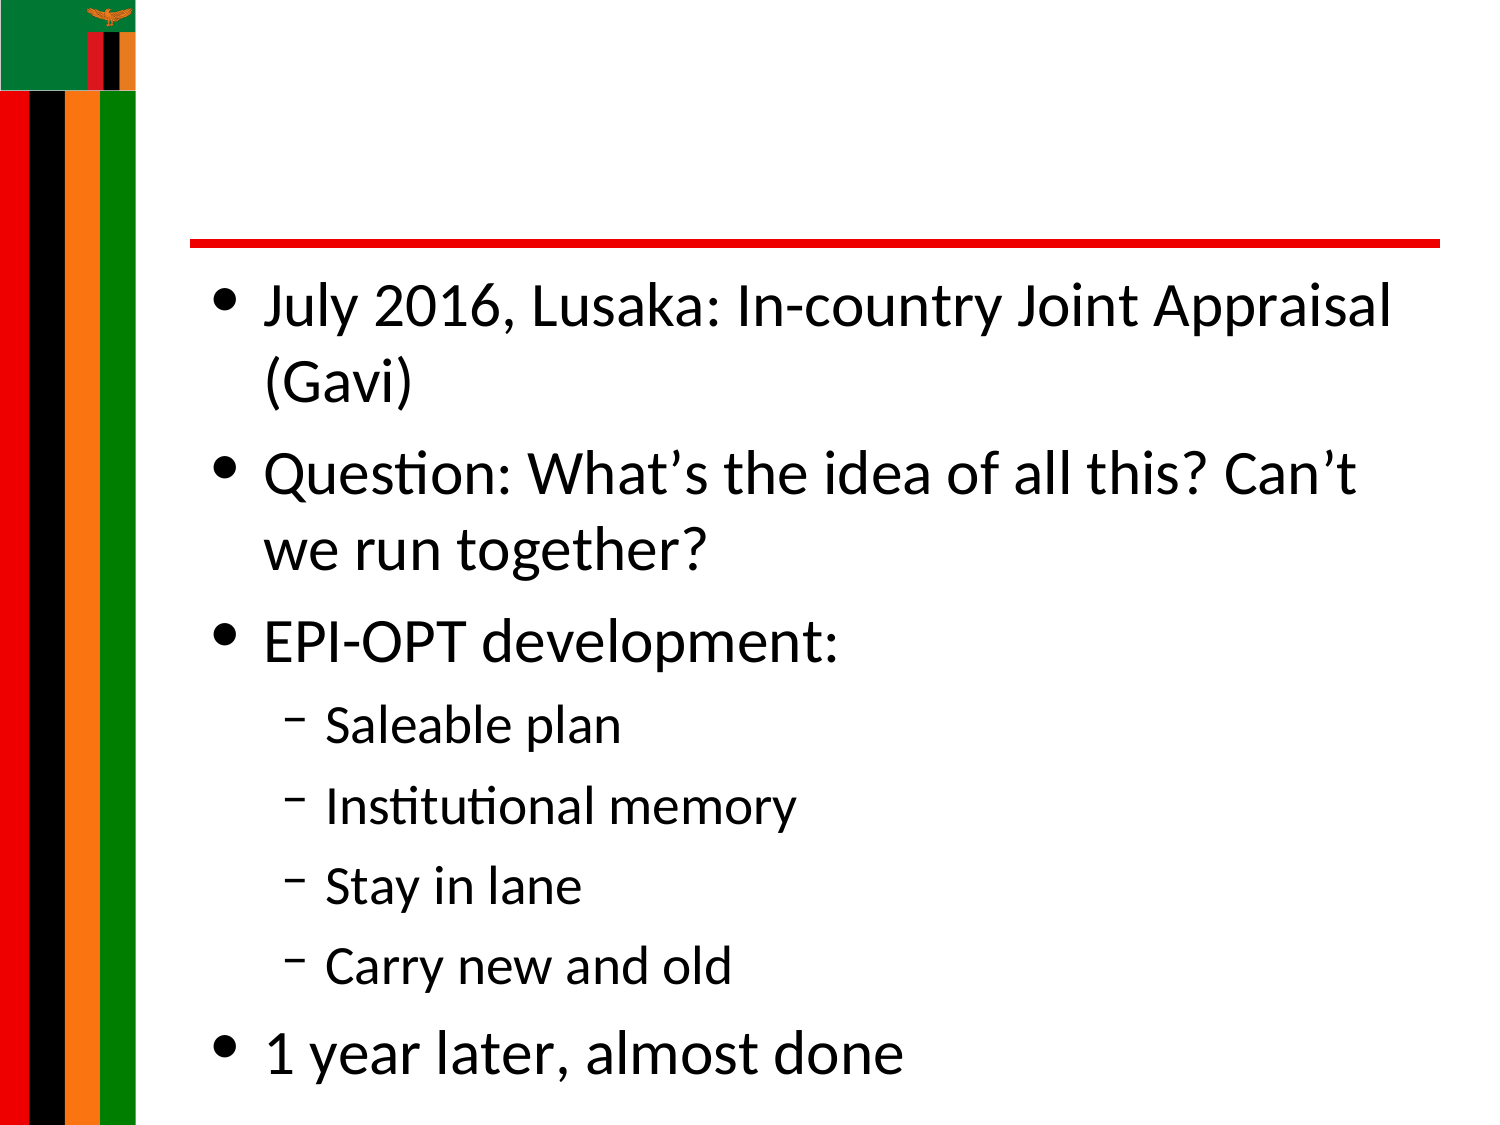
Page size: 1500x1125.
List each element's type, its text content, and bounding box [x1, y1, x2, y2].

picture [0, 0, 136, 91]
list July 2016, Lusaka: In-country Joint Appraisal (Gavi) Question: What’s the idea of all this? Can’t we run together? EPI-OPT development: Saleable plan Institutional memory Stay in lane Carry new and old 1 year later, almost done [194, 255, 1464, 1095]
